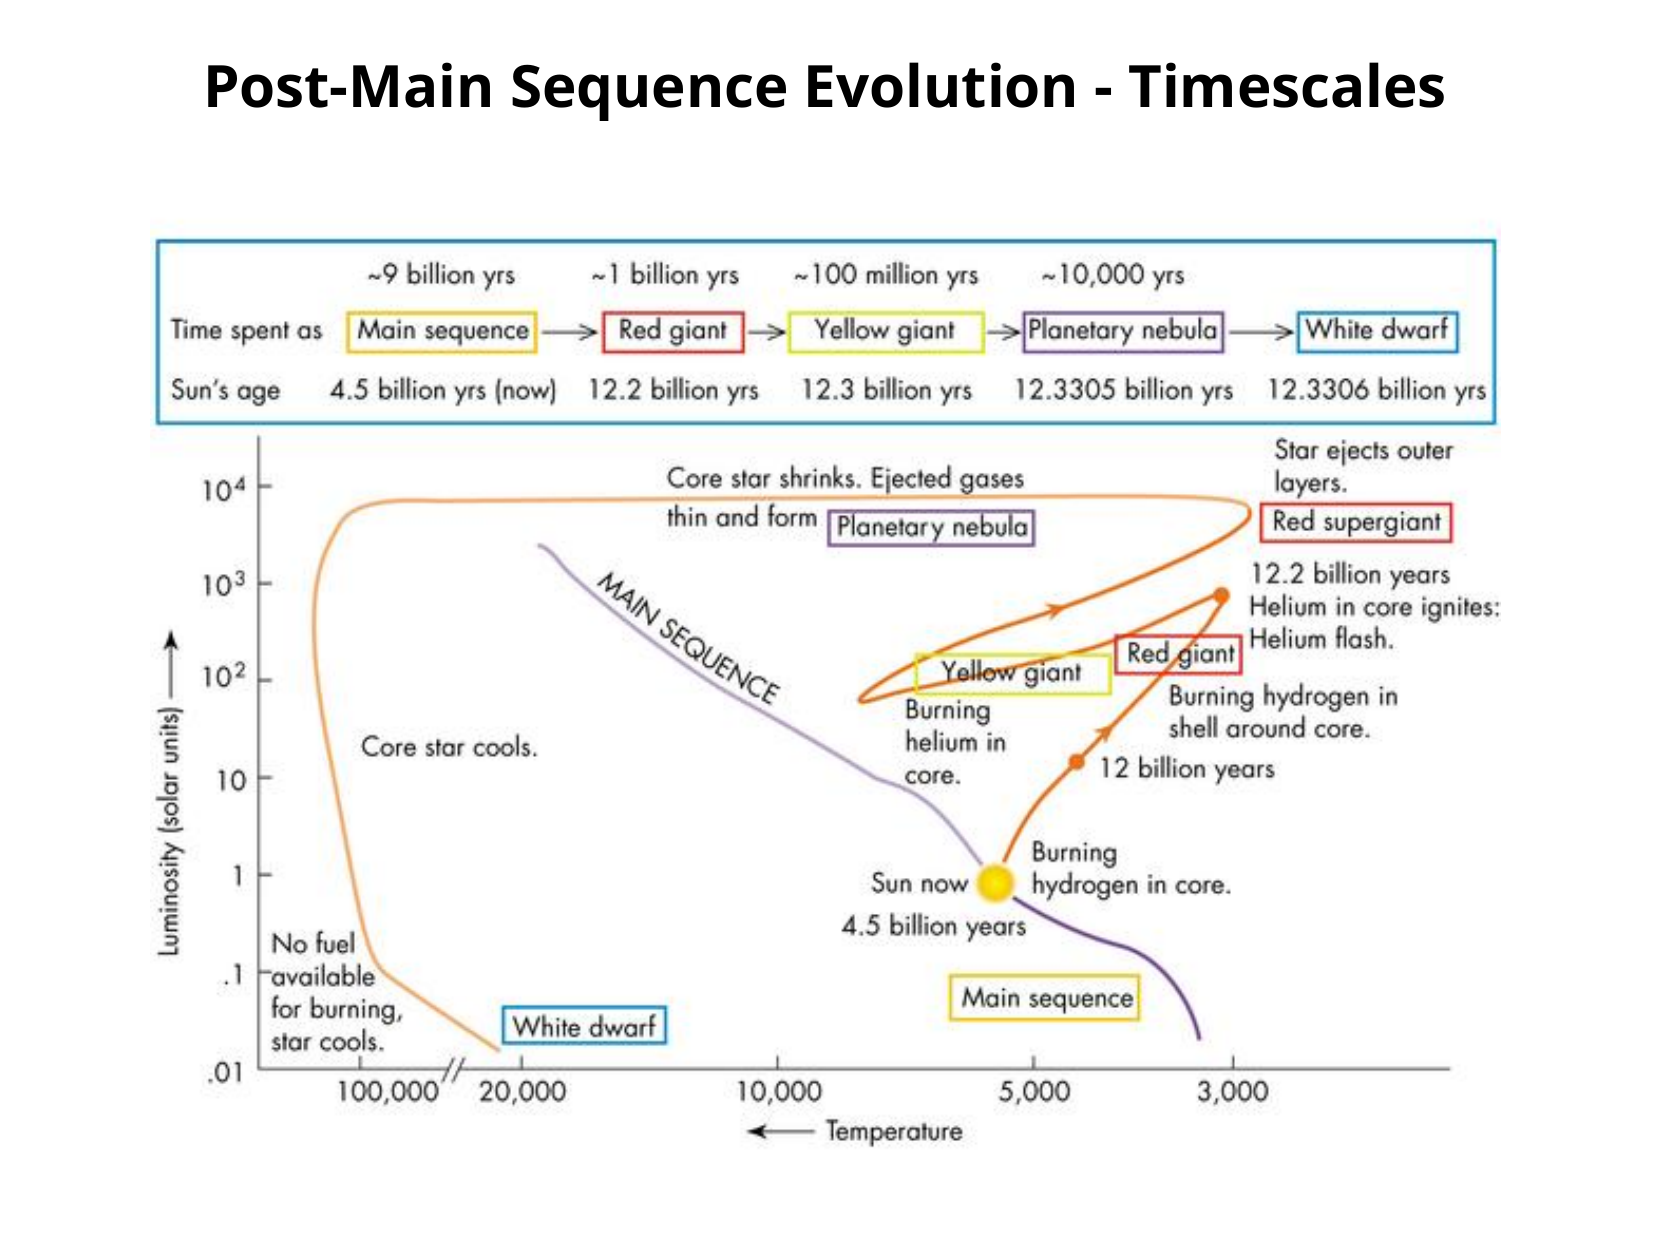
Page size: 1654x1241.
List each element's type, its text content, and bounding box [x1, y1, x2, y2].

picture [150, 187, 1501, 1201]
text_box Post-Main Sequence Evolution - Timescales [0, 38, 1651, 135]
